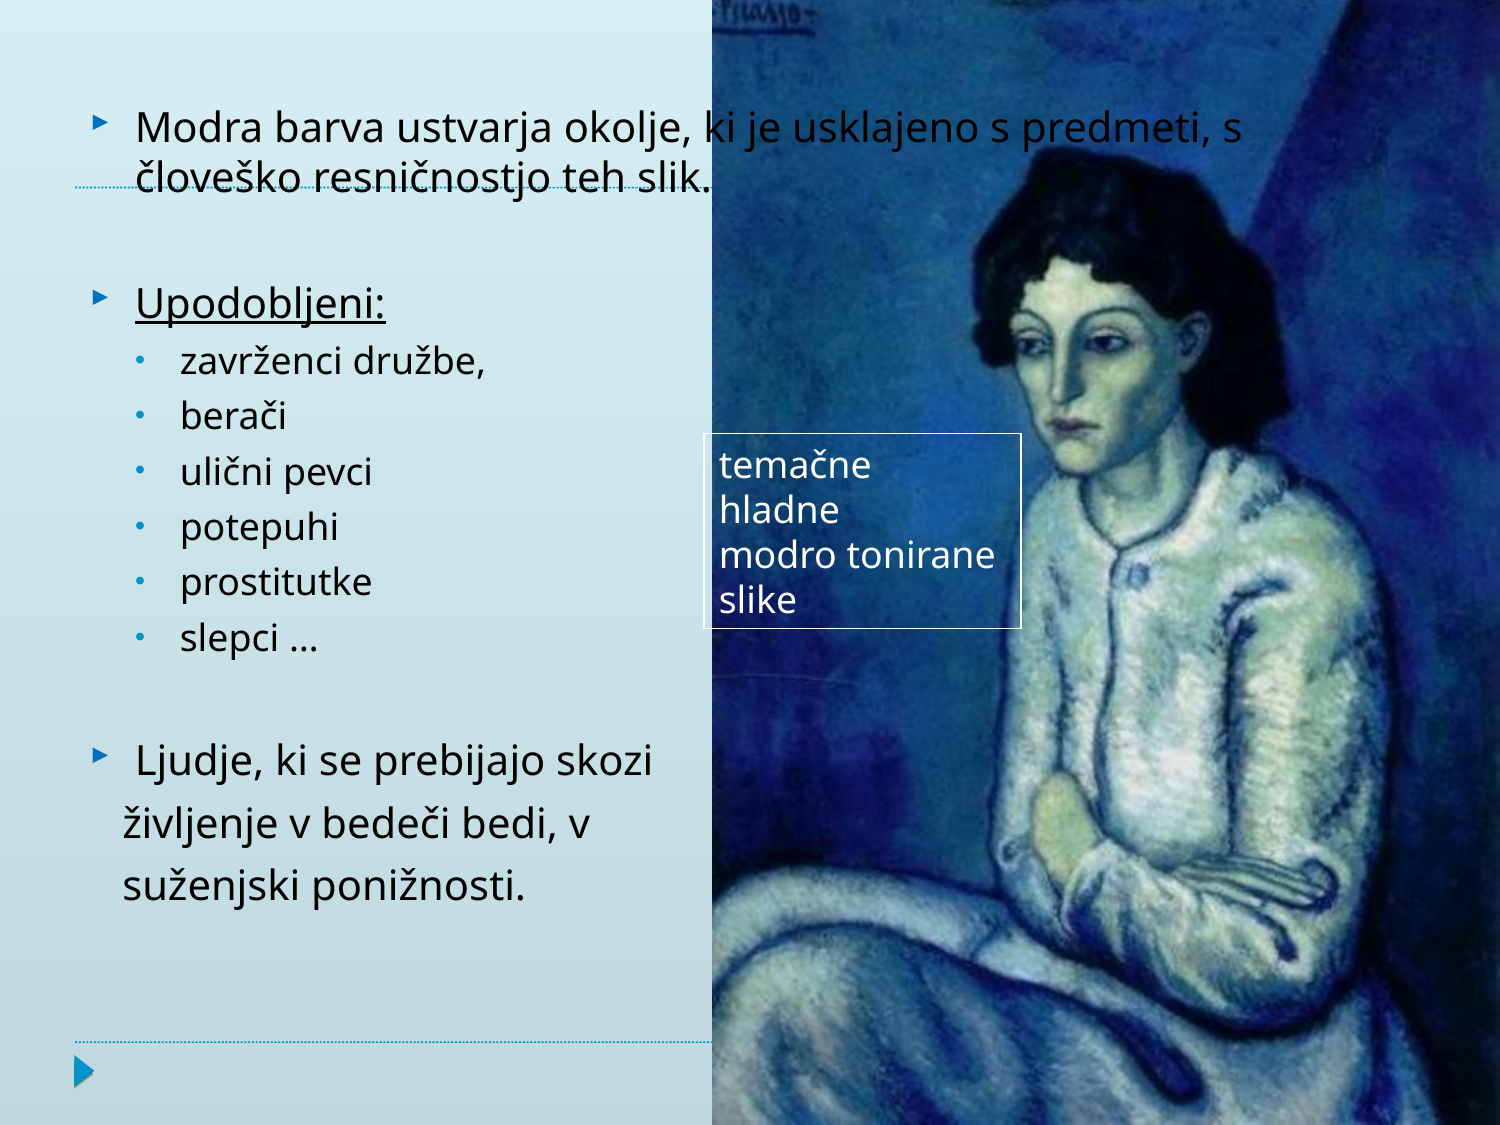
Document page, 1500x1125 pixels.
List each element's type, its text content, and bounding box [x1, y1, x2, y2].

list Modra barva ustvarja okolje, ki je usklajeno s predmeti, s človeško resničnostjo teh slik. Upodobljeni: zavrženci družbe, berači ulični pevci potepuhi prostitutke slepci … Ljudje, ki se prebijajo skozi življenje v bedeči bedi, v suženjski ponižnosti. [75, 93, 1425, 1010]
picture [712, 0, 1500, 1125]
text_box temačne hladne modro tonirane slike [703, 433, 1021, 629]
